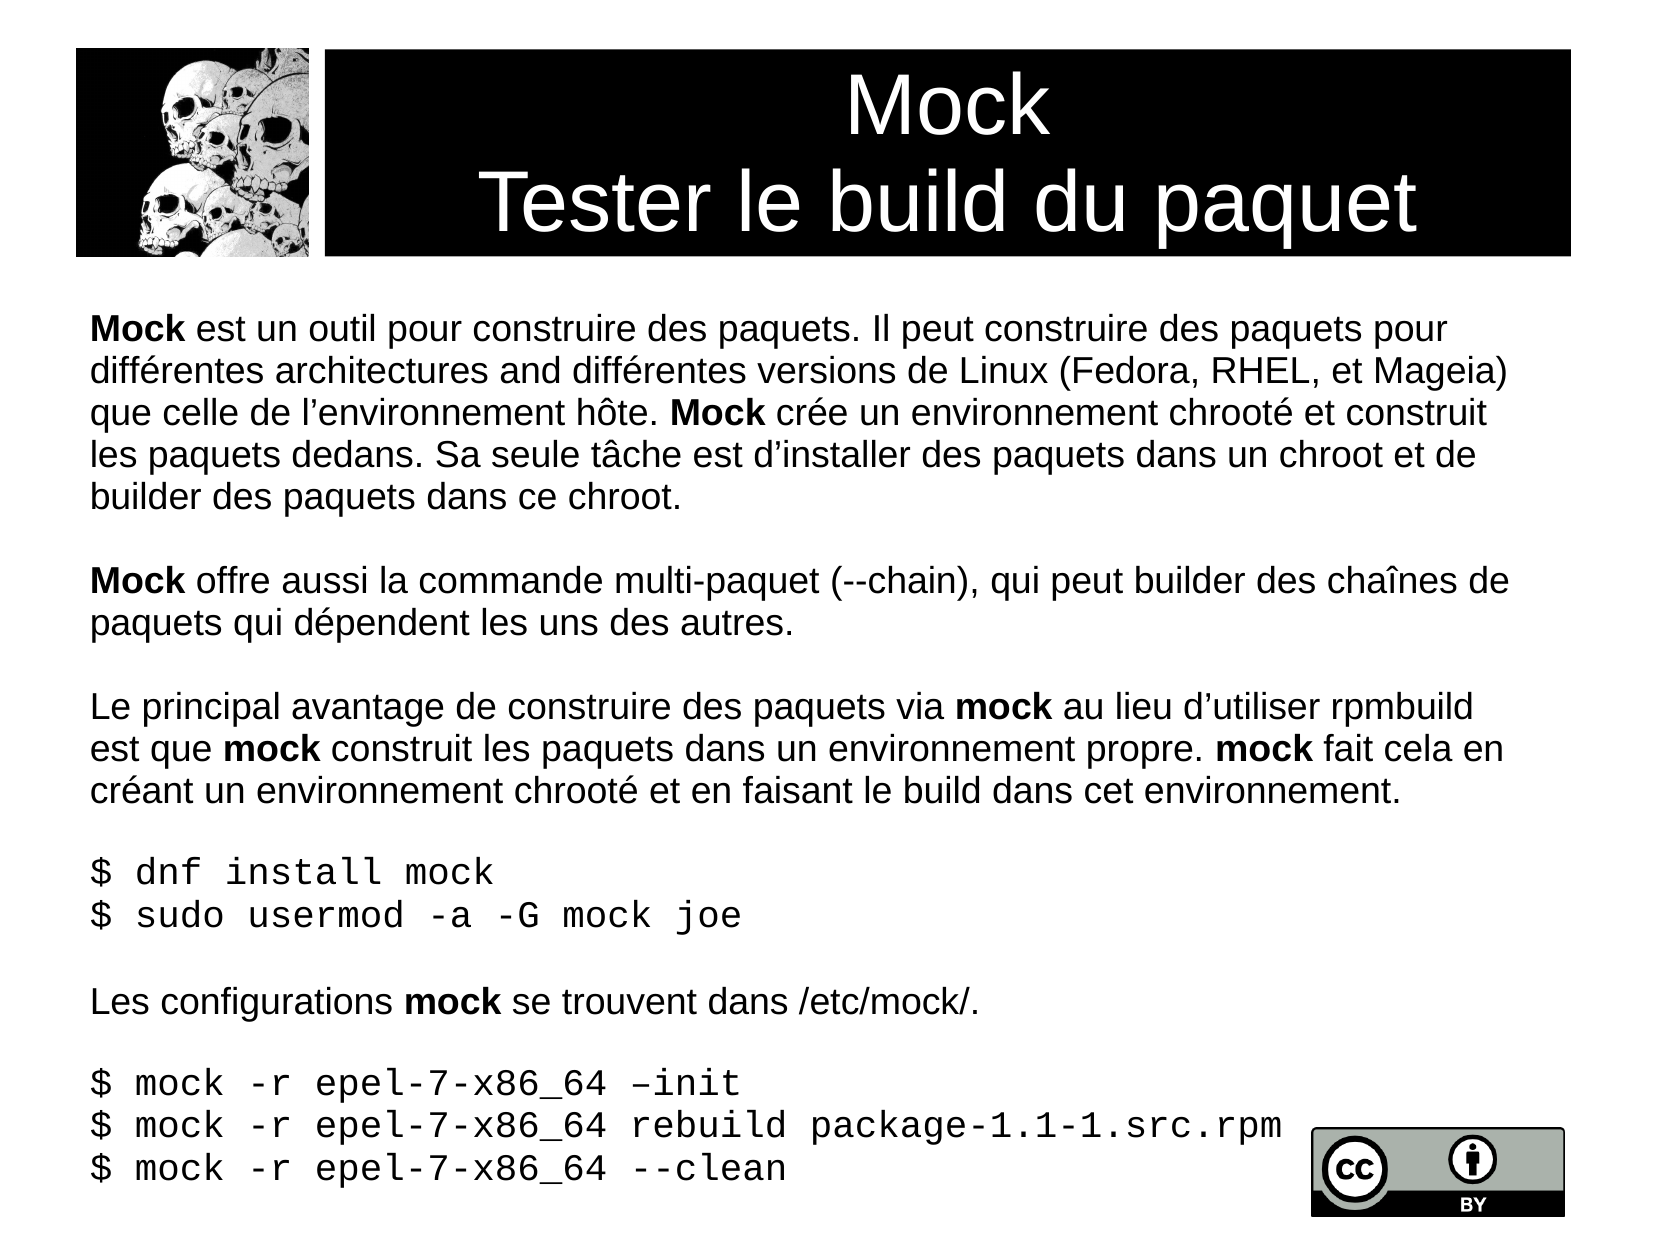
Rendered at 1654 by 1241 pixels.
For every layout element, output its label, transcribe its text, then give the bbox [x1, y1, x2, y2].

picture [1311, 1127, 1565, 1217]
text_box Mock est un outil pour construire des paquets. Il peut construire des paquets pour différentes architectures and différentes versions de Linux (Fedora, RHEL, et Mageia) que celle de l’environnement hôte. Mock crée un environnement chrooté et construit les paquets dedans. Sa seule tâche est d’installer des paquets dans un chroot et de builder des paquets dans ce chroot. Mock offre aussi la commande multi-paquet (--chain), qui peut builder des chaînes de paquets qui dépendent les uns des autres. Le principal avantage de construire des paquets via mock au lieu d’utiliser rpmbuild est que mock construit les paquets dans un environnement propre. mock fait cela en créant un environnement chrooté et en faisant le build dans cet environnement. $ dnf install mock $ sudo usermod -a -G mock joe Les configurations mock se trouvent dans /etc/mock/. $ mock -r epel-7-x86_64 –init $ mock -r epel-7-x86_64 rebuild package-1.1-1.src.rpm $ mock -r epel-7-x86_64 --clean [75, 300, 1538, 1200]
picture [76, 48, 309, 257]
title Mock Tester le build du paquet [324, 49, 1571, 257]
